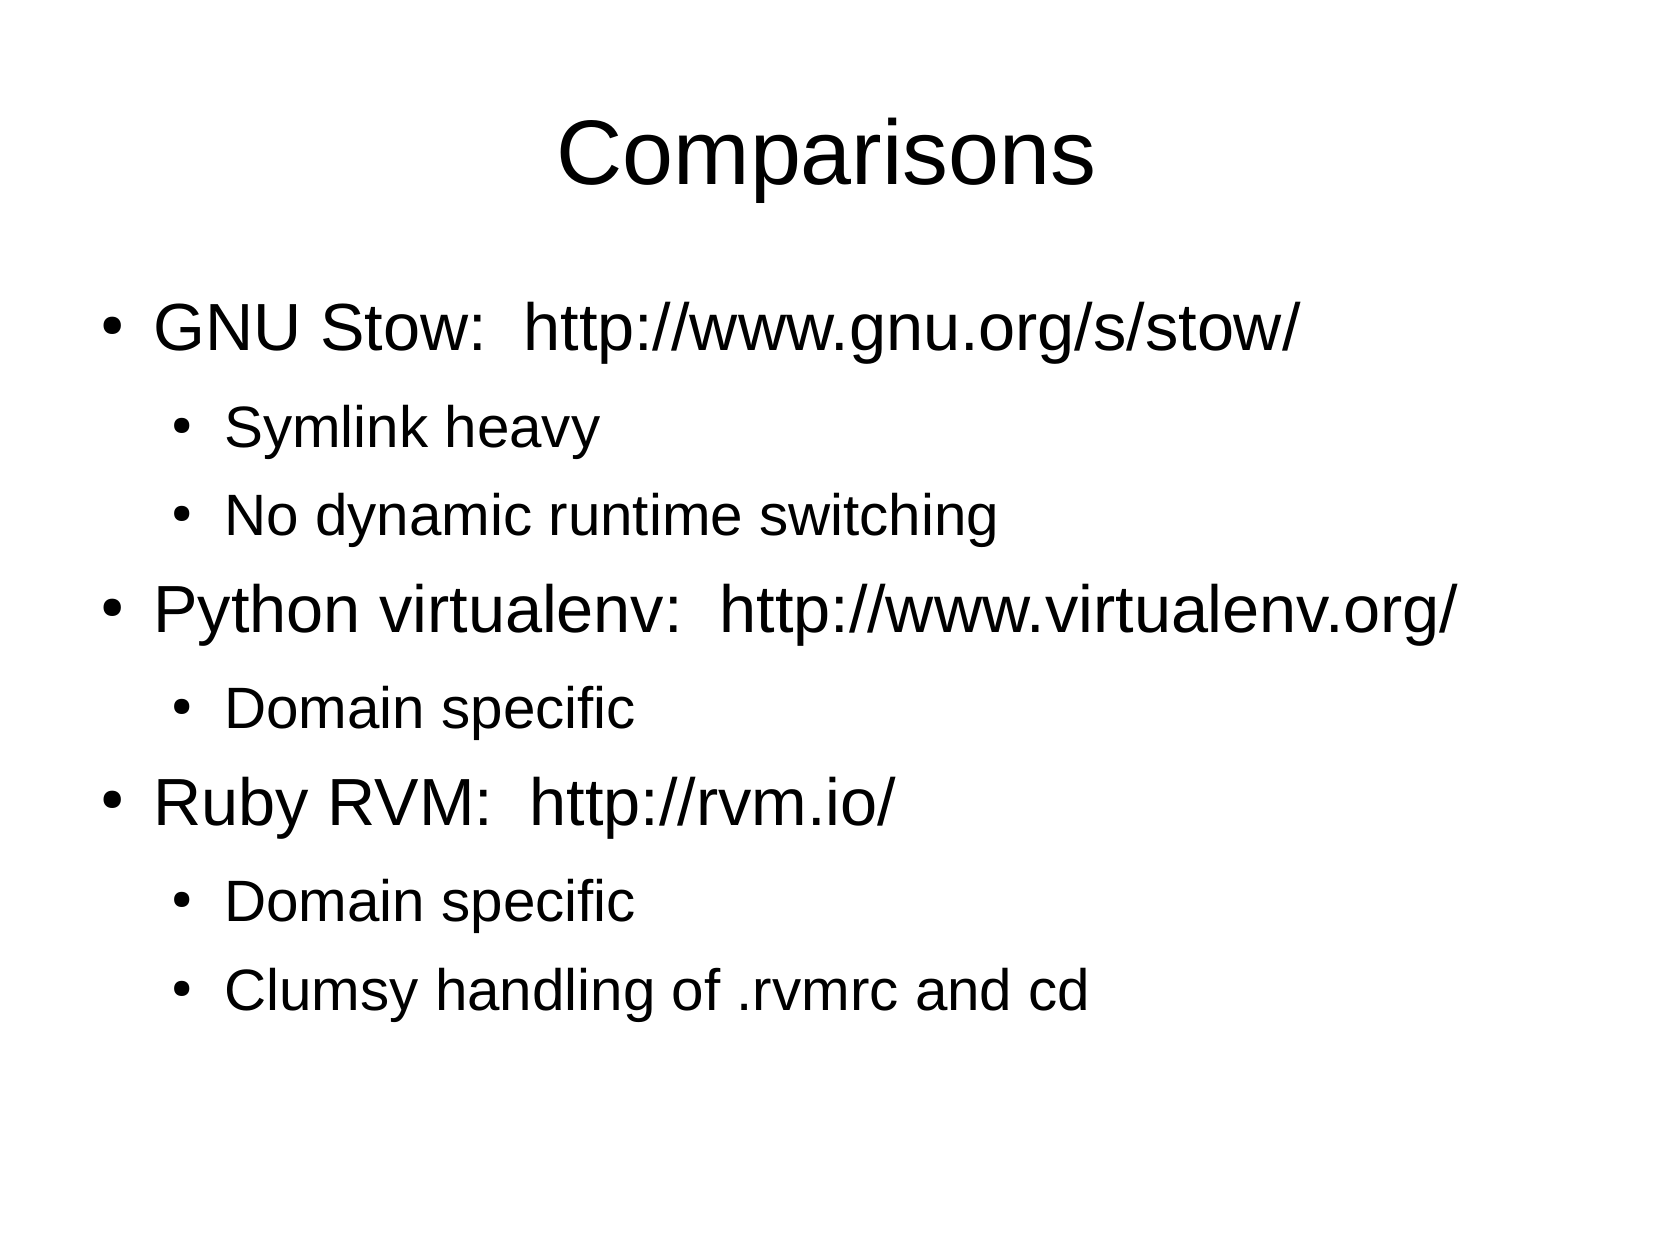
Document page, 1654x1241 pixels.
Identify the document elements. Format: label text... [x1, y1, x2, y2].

list GNU Stow: http://www.gnu.org/s/stow/ Symlink heavy No dynamic runtime switching Python virtualenv: http://www.virtualenv.org/ Domain specific Ruby RVM: http://rvm.io/ Domain specific Clumsy handling of .rvmrc and cd [82, 290, 1571, 1109]
title Comparisons [82, 49, 1571, 257]
